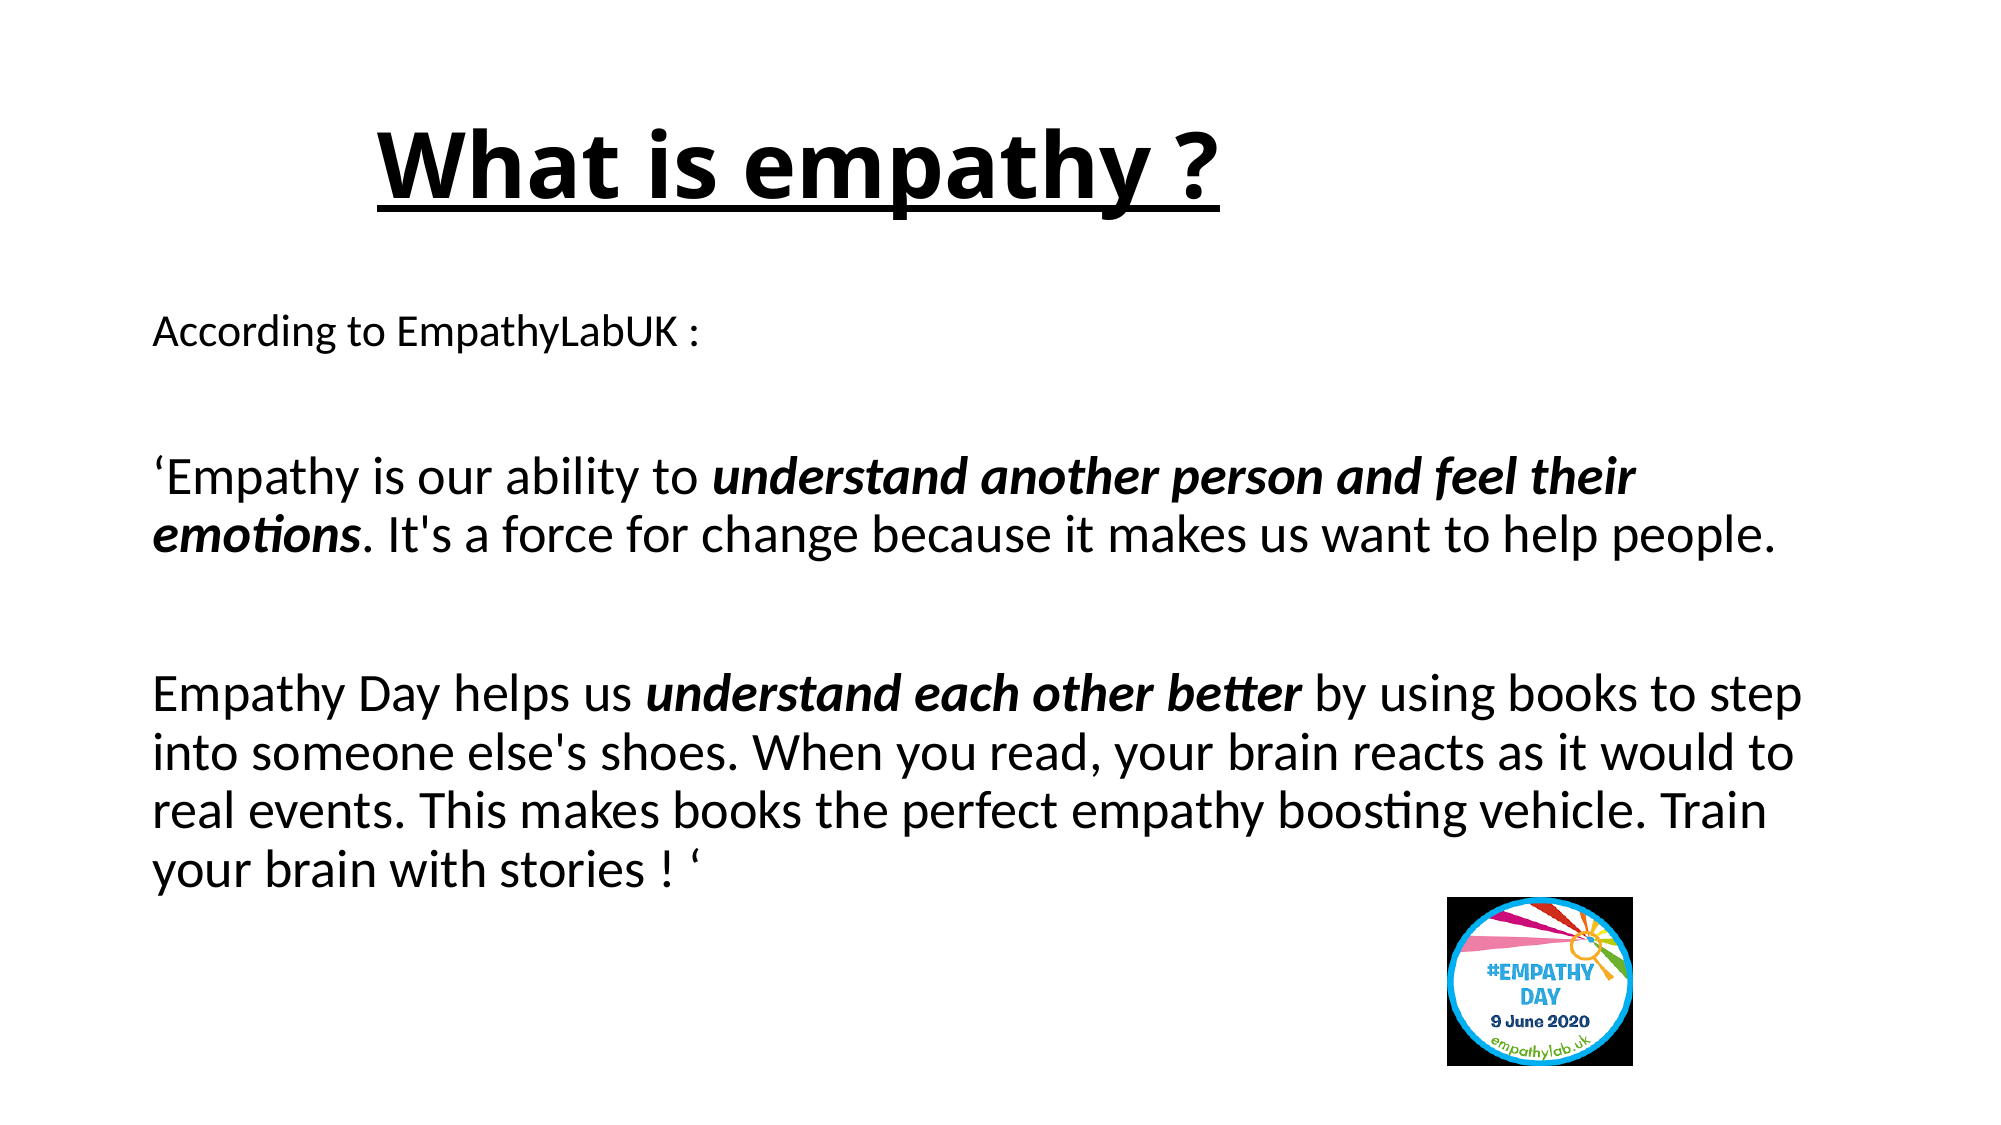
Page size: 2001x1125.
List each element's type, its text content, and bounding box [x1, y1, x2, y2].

title What is empathy ? [137, 59, 1863, 278]
list According to EmpathyLabUK : ‘Empathy is our ability to understand another person and feel their emotions. It's a force for change because it makes us want to help people. Empathy Day helps us understand each other better by using books to step into someone else's shoes. When you read, your brain reacts as it would to real events. This makes books the perfect empathy boosting vehicle. Train your brain with stories ! ‘ [137, 299, 1863, 987]
picture [1558, 897, 1633, 962]
picture [1447, 897, 1523, 966]
picture [1447, 998, 1518, 1066]
picture [1454, 904, 1627, 1060]
picture [1562, 1002, 1633, 1066]
